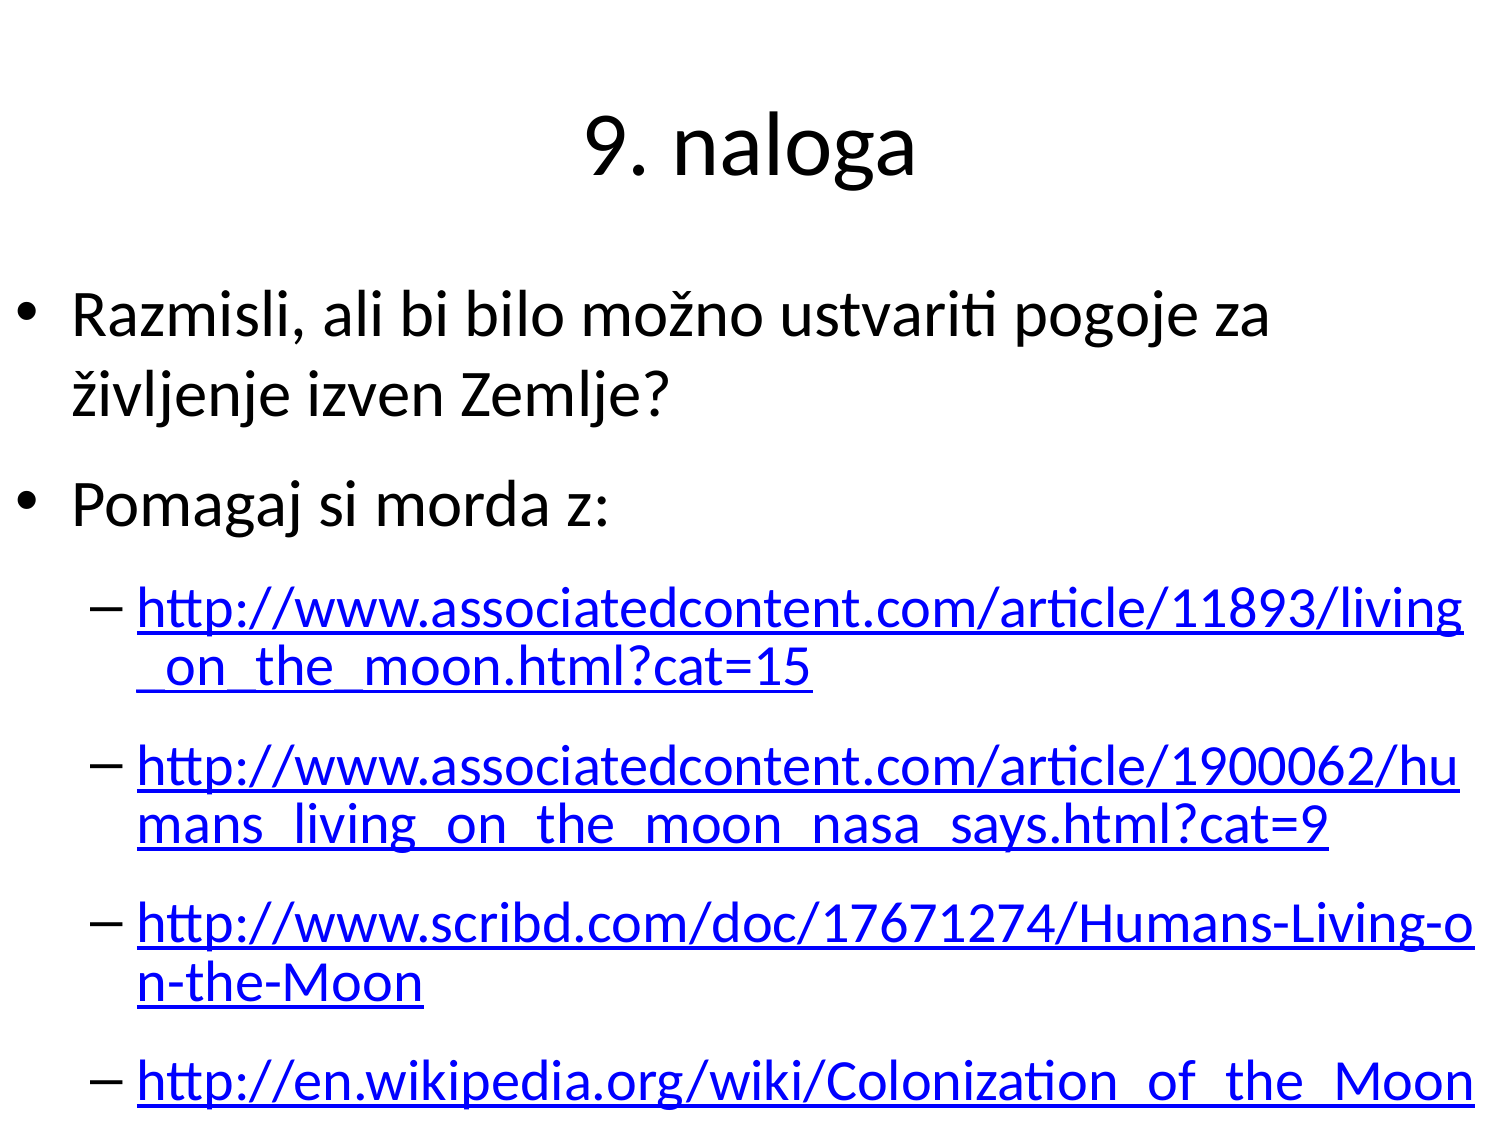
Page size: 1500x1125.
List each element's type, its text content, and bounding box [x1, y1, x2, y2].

list Razmisli, ali bi bilo možno ustvariti pogoje za življenje izven Zemlje? Pomagaj si morda z: http://www.associatedcontent.com/article/11893/living_on_the_moon.html?cat=15 http://www.associatedcontent.com/article/1900062/humans_living_on_the_moon_nasa_says.html?cat=9 http://www.scribd.com/doc/17671274/Humans-Living-on-the-Moon http://en.wikipedia.org/wiki/Colonization_of_the_Moon [0, 262, 1500, 1005]
title 9. naloga [75, 45, 1425, 233]
